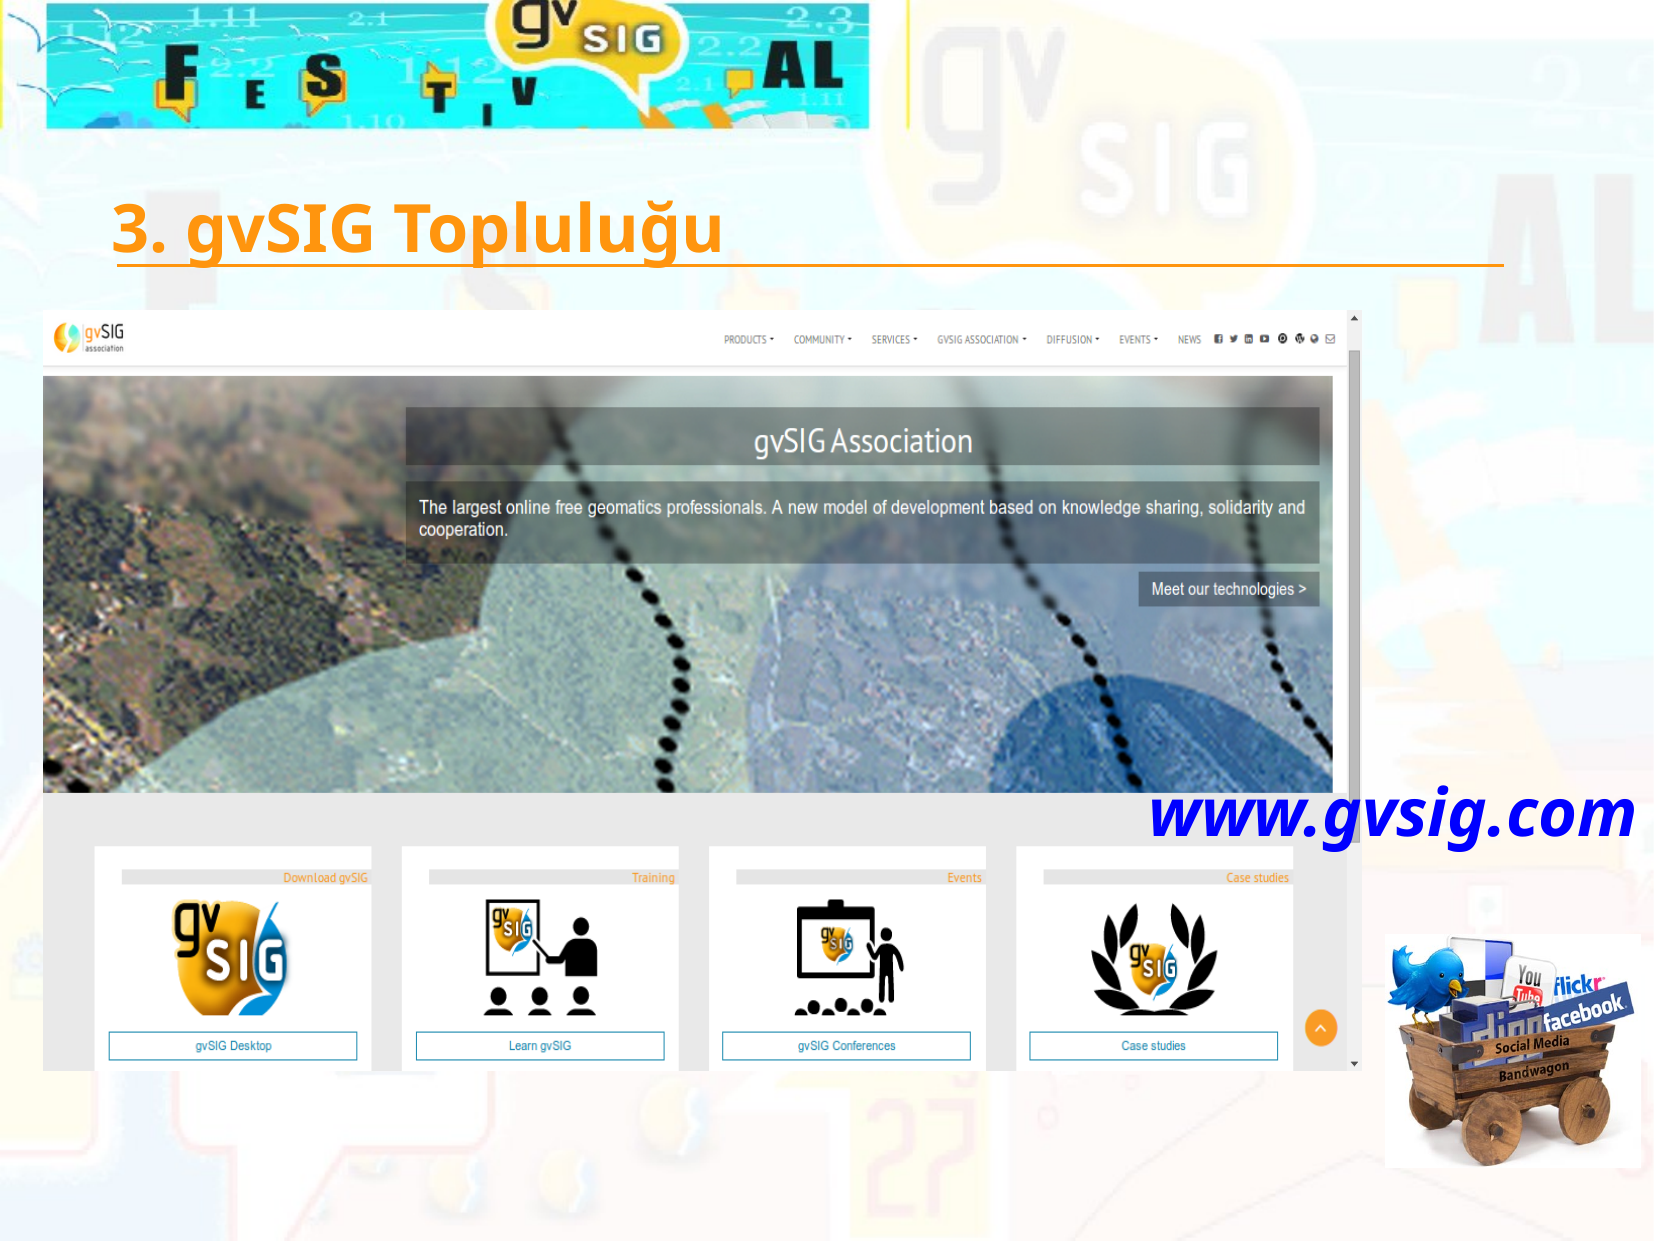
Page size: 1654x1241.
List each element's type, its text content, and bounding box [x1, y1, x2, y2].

text_box www.gvsig.com [1148, 733, 1654, 889]
picture [0, 0, 1654, 1241]
title 3. gvSIG Topluluğu [111, 177, 1600, 276]
